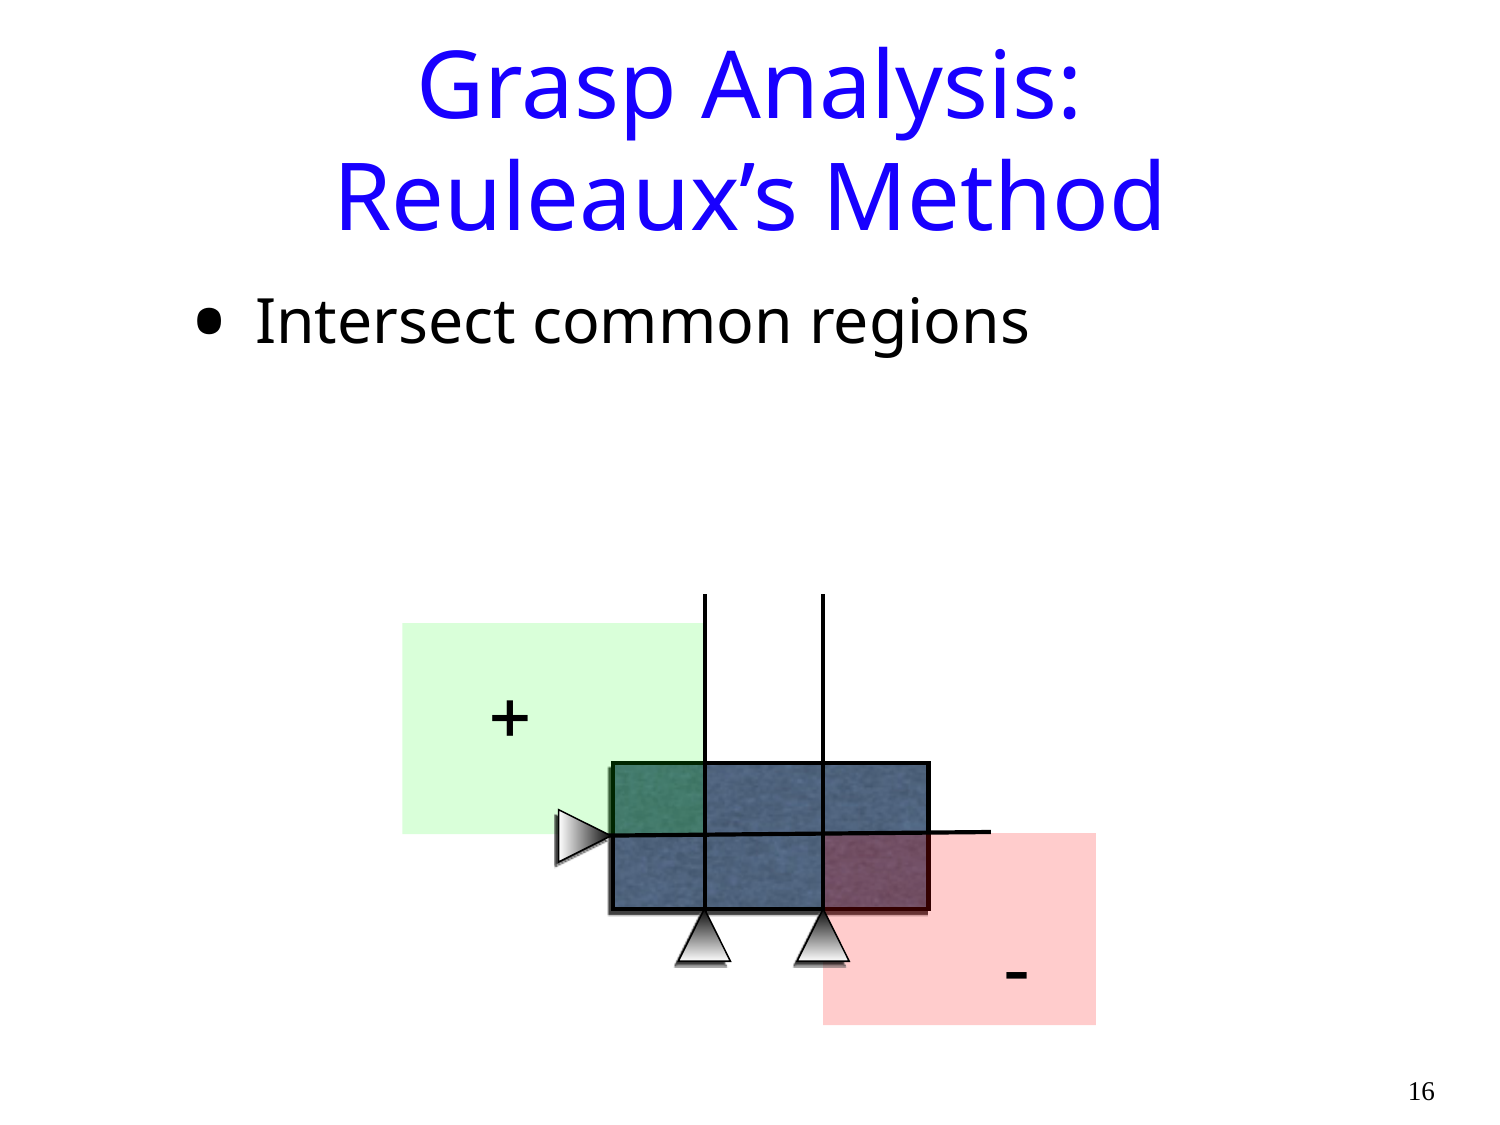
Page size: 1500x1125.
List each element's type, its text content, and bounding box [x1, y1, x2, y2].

text_box [825, 763, 929, 831]
list Intersect common regions [146, 275, 1354, 1023]
text_box [402, 623, 703, 863]
title Grasp Analysis: Reuleaux’s Method [146, 21, 1354, 253]
text_box [797, 833, 1096, 1026]
text_box [612, 837, 731, 962]
text_box + [473, 657, 564, 763]
text_box - [990, 915, 1081, 1020]
text_box [707, 836, 821, 909]
text_box [707, 763, 821, 832]
